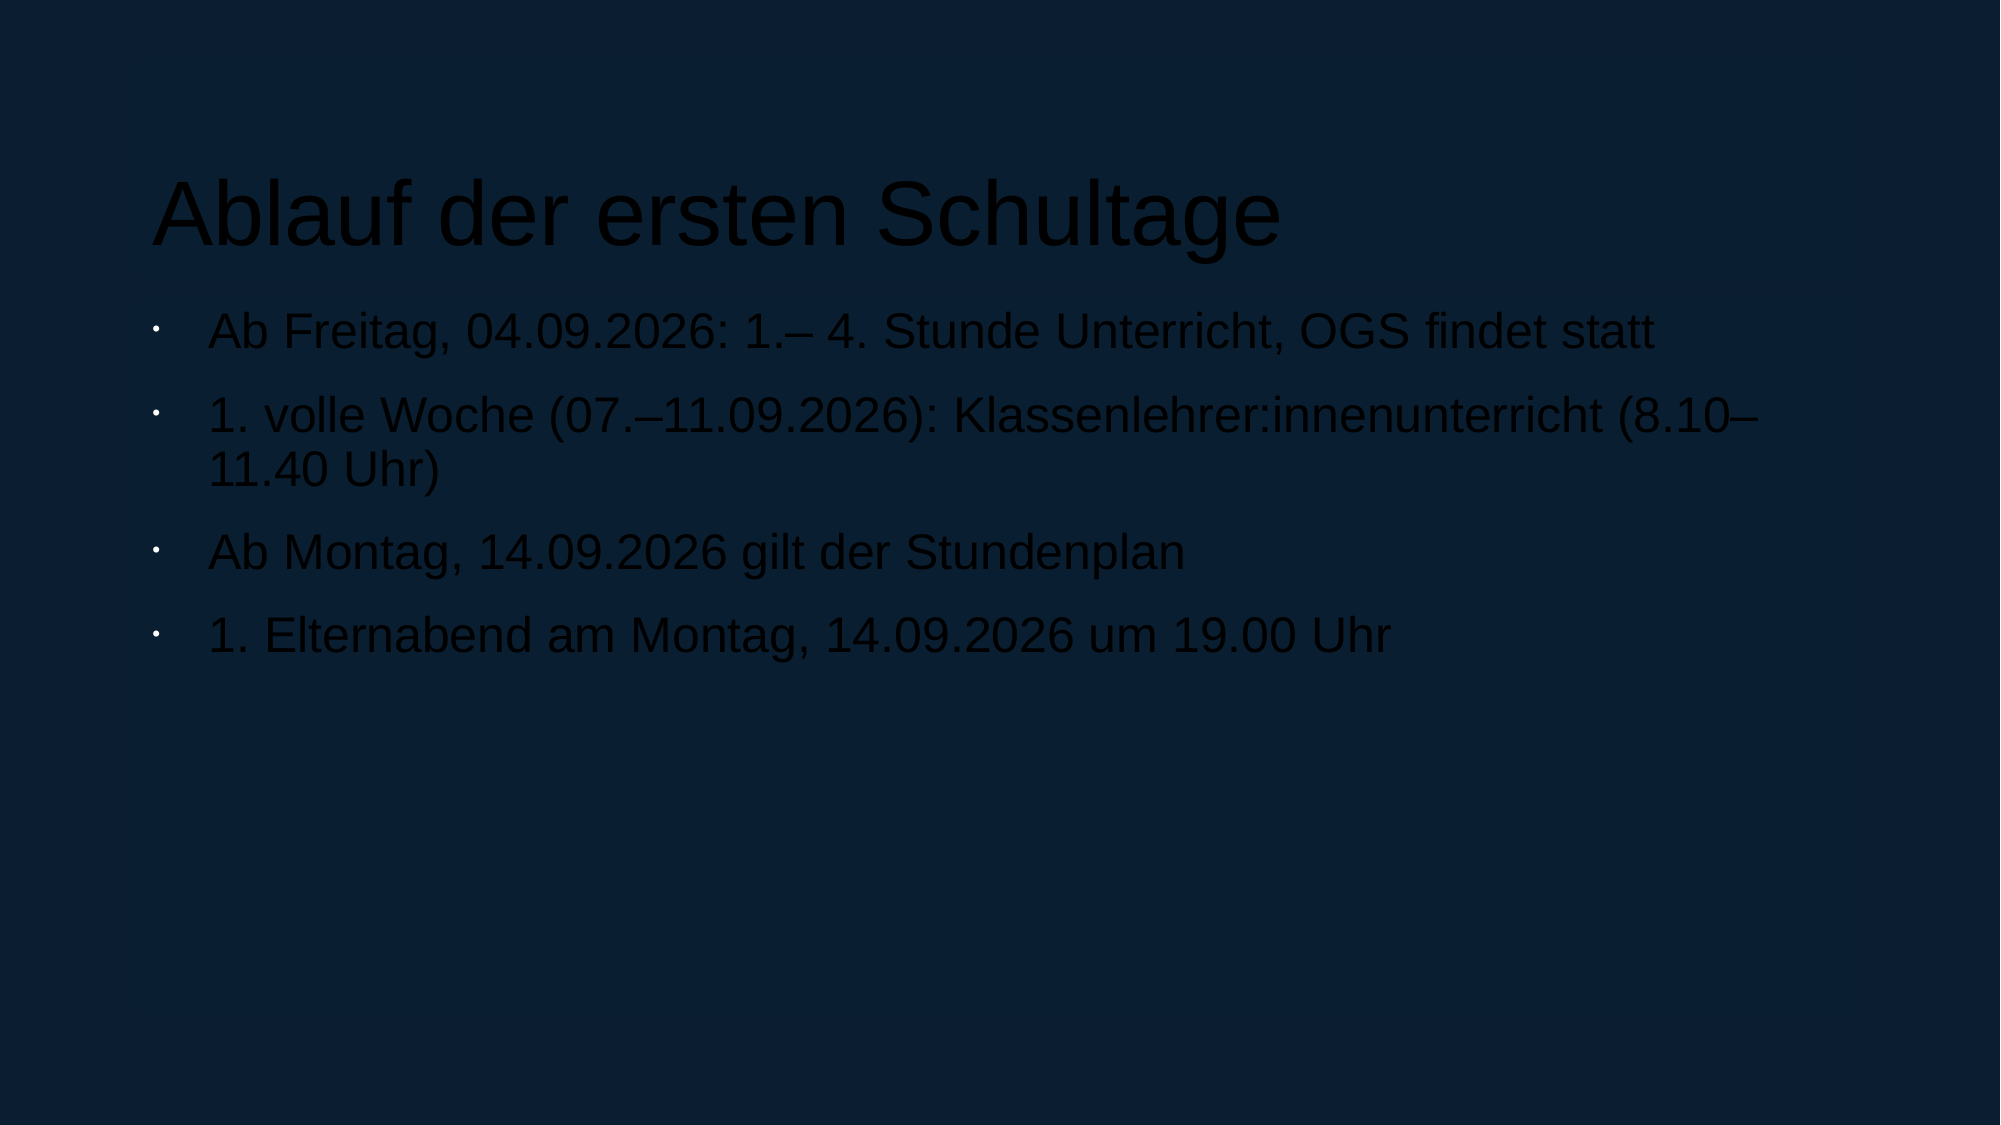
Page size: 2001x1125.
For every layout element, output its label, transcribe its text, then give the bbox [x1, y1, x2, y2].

list Ab Freitag, 04.09.2026: 1.– 4. Stunde Unterricht, OGS findet statt 1. volle Woche (07.–11.09.2026): Klassenlehrer:innenunterricht (8.10–11.40 Uhr) Ab Montag, 14.09.2026 gilt der Stundenplan 1. Elternabend am Montag, 14.09.2026 um 19.00 Uhr [137, 297, 1863, 1015]
title Ablauf der ersten Schultage [137, 59, 1863, 278]
